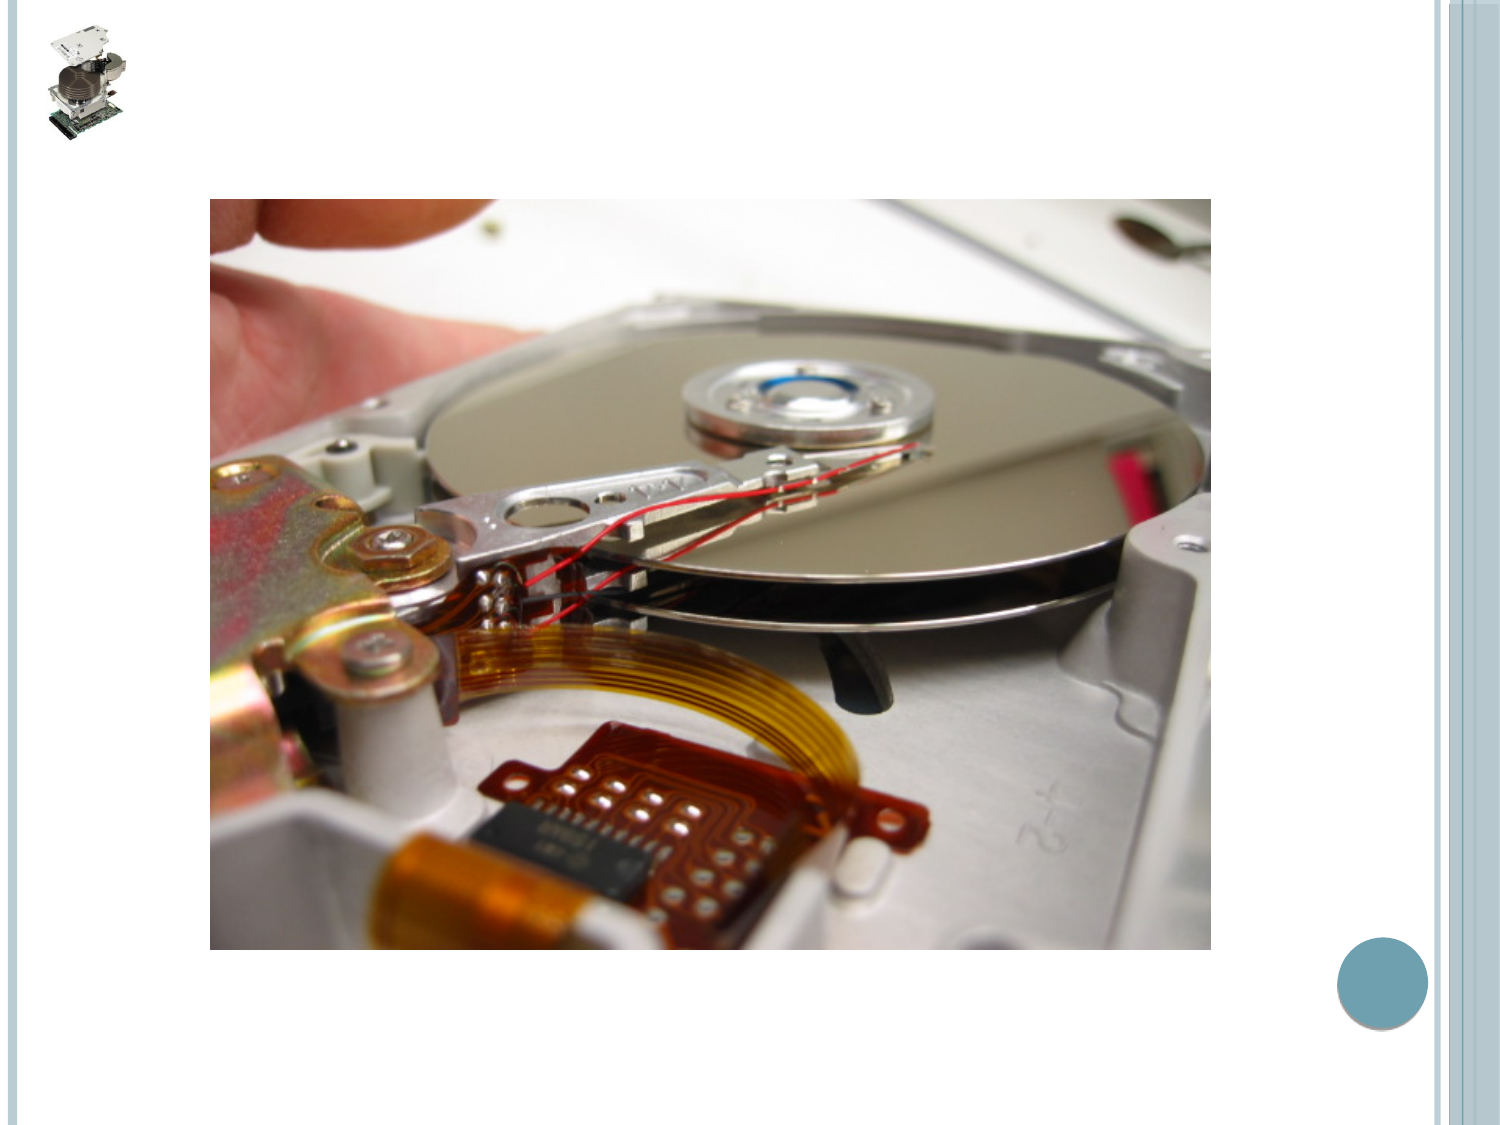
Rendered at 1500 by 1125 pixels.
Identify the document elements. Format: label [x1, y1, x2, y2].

picture [46, 23, 127, 141]
picture [210, 199, 1211, 950]
